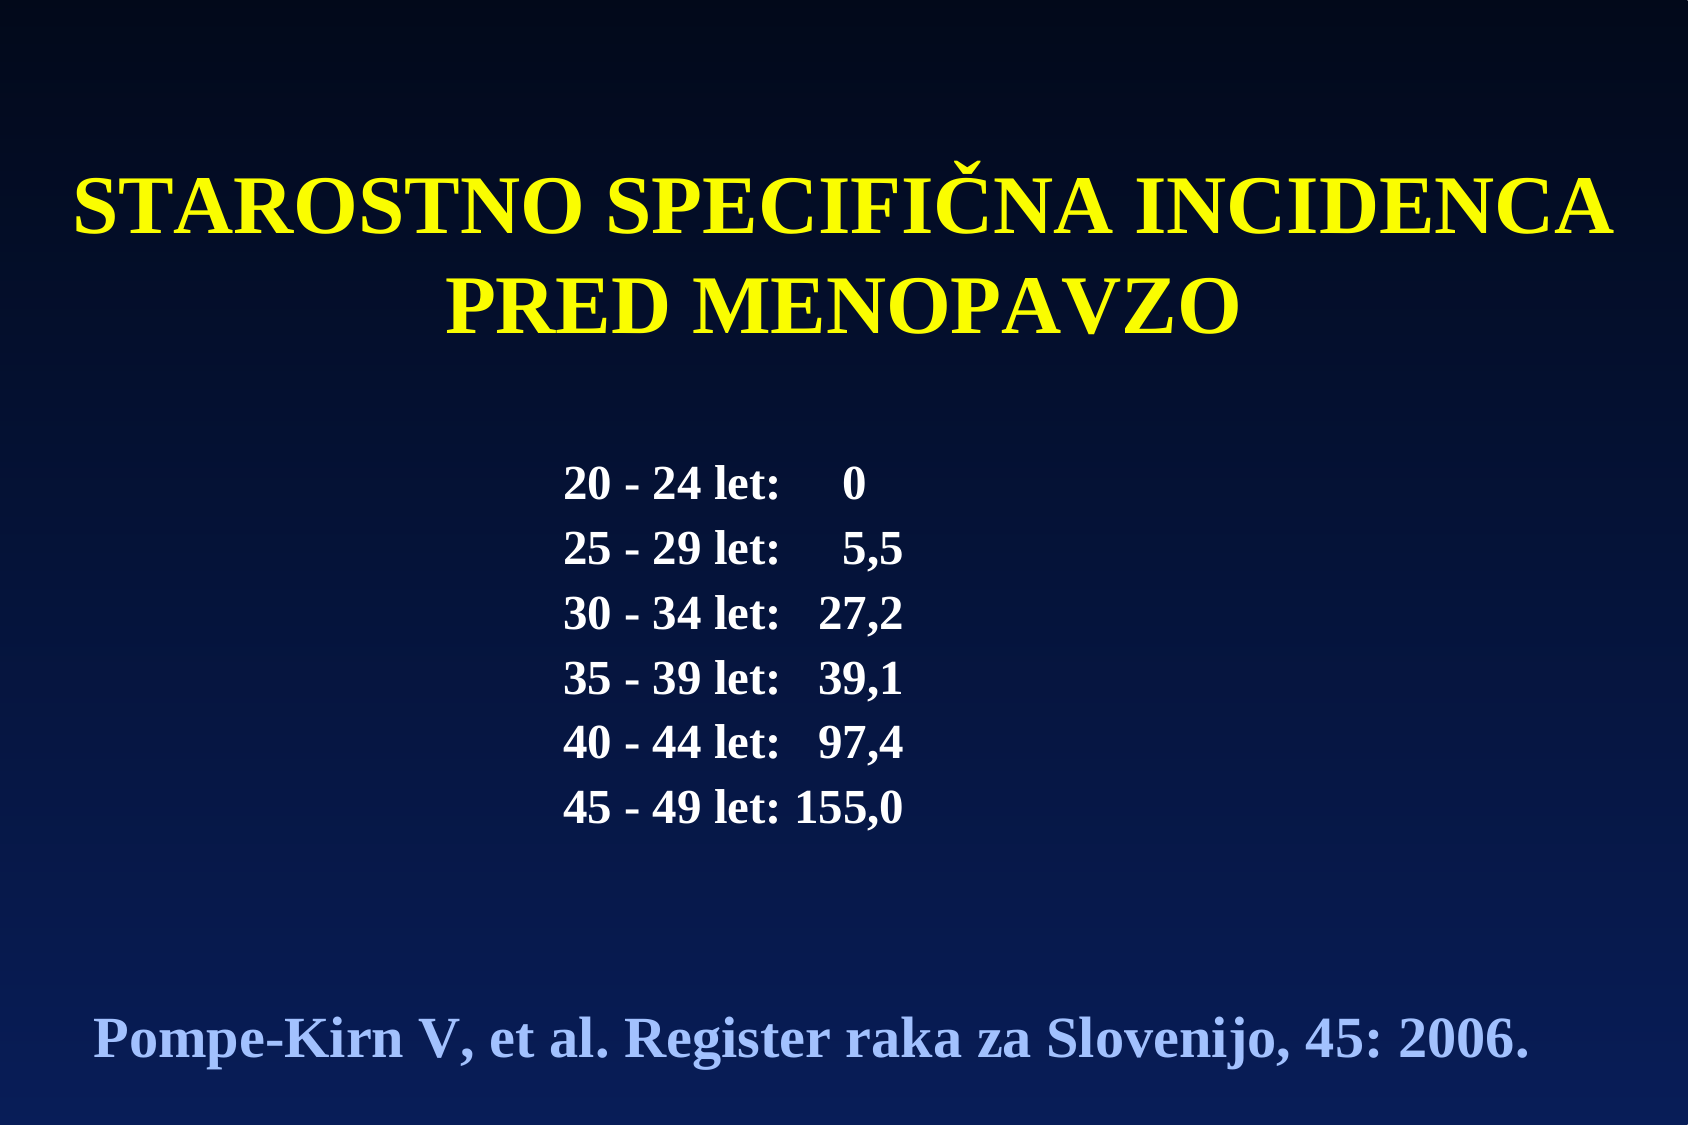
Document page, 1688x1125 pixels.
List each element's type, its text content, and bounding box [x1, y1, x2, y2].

text_box Pompe-Kirn V, et al. Register raka za Slovenijo, 45: 2006. [0, 974, 1688, 1081]
list 20 - 24 let: 0 25 - 29 let: 5,5 30 - 34 let: 27,2 35 - 39 let: 39,1 40 - 44 let: 97,4 45 - 49 let: 155,0 [548, 450, 1086, 974]
title STAROSTNO SPECIFIČNA INCIDENCA PRED MENOPAVZO [0, 99, 1688, 400]
